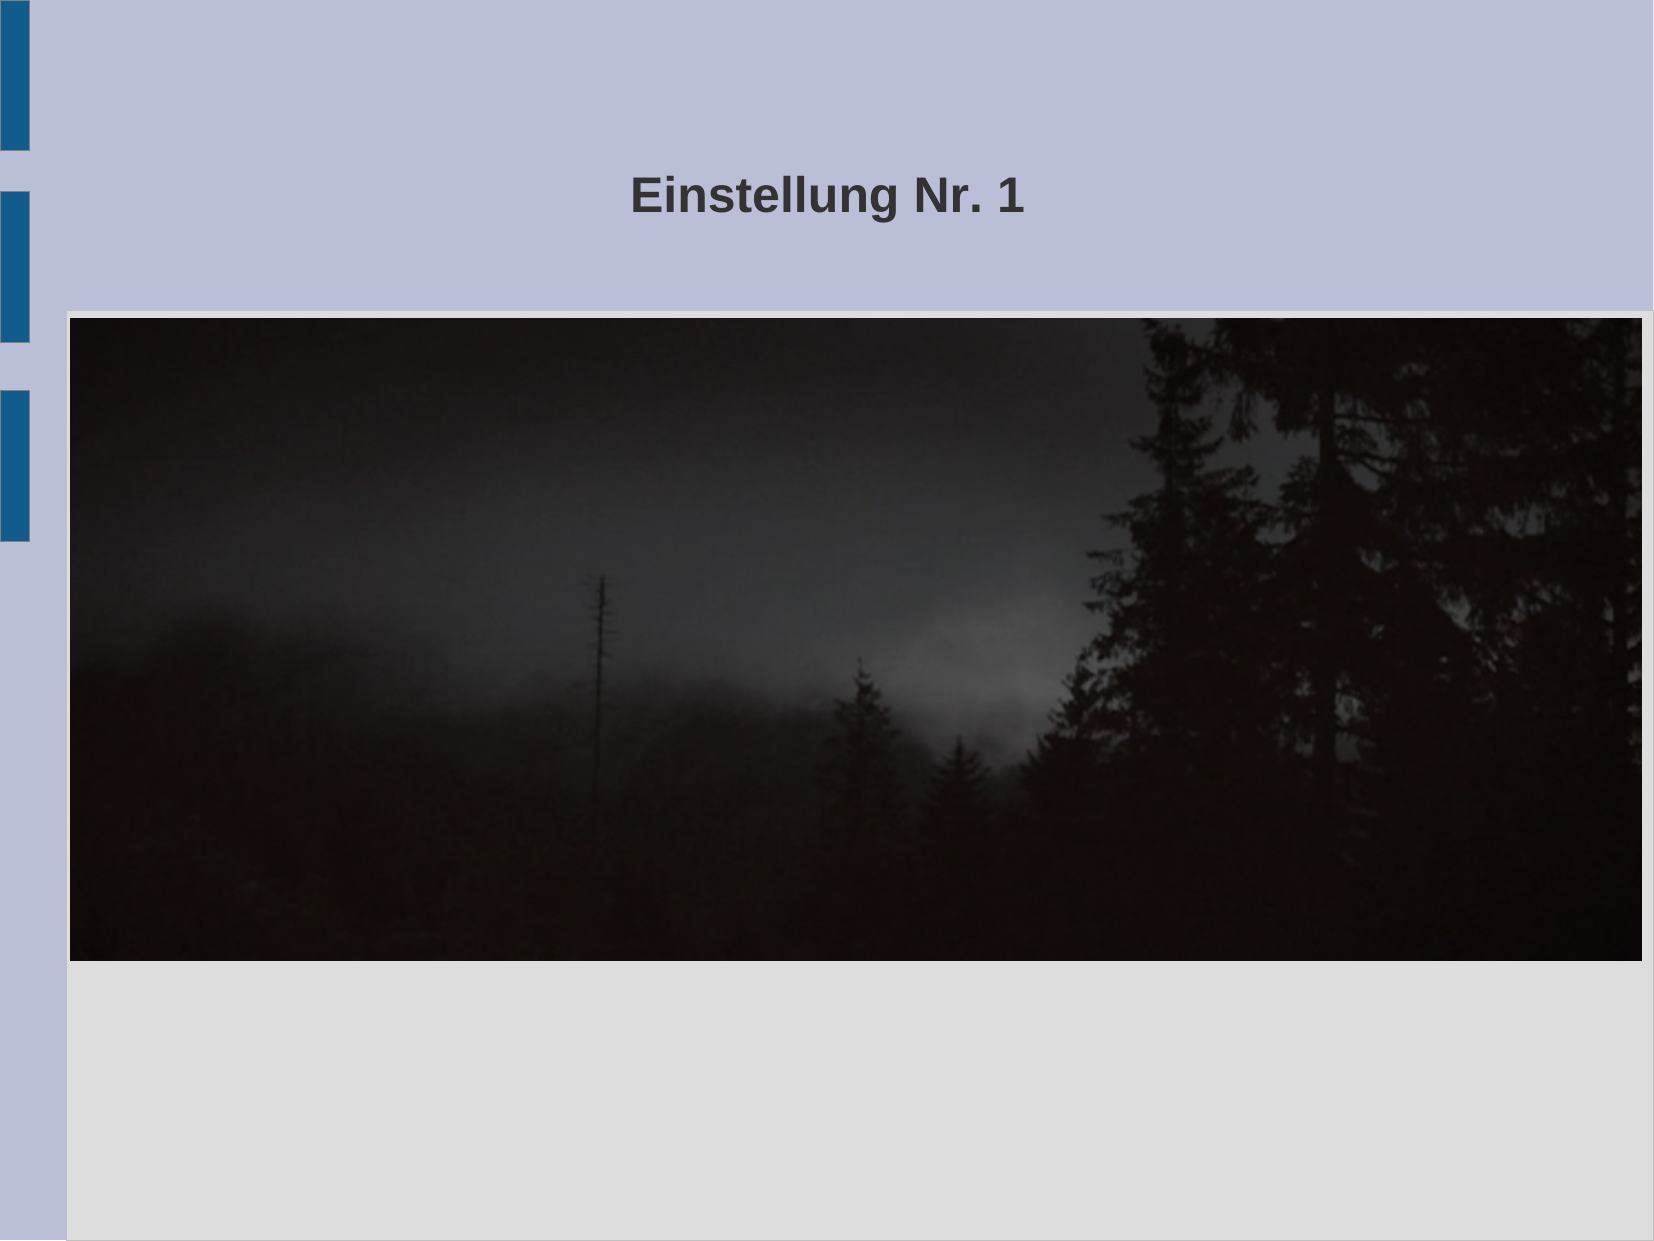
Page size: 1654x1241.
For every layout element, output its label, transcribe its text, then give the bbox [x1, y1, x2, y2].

picture [70, 318, 1642, 961]
title Einstellung Nr. 1 [121, 91, 1534, 299]
